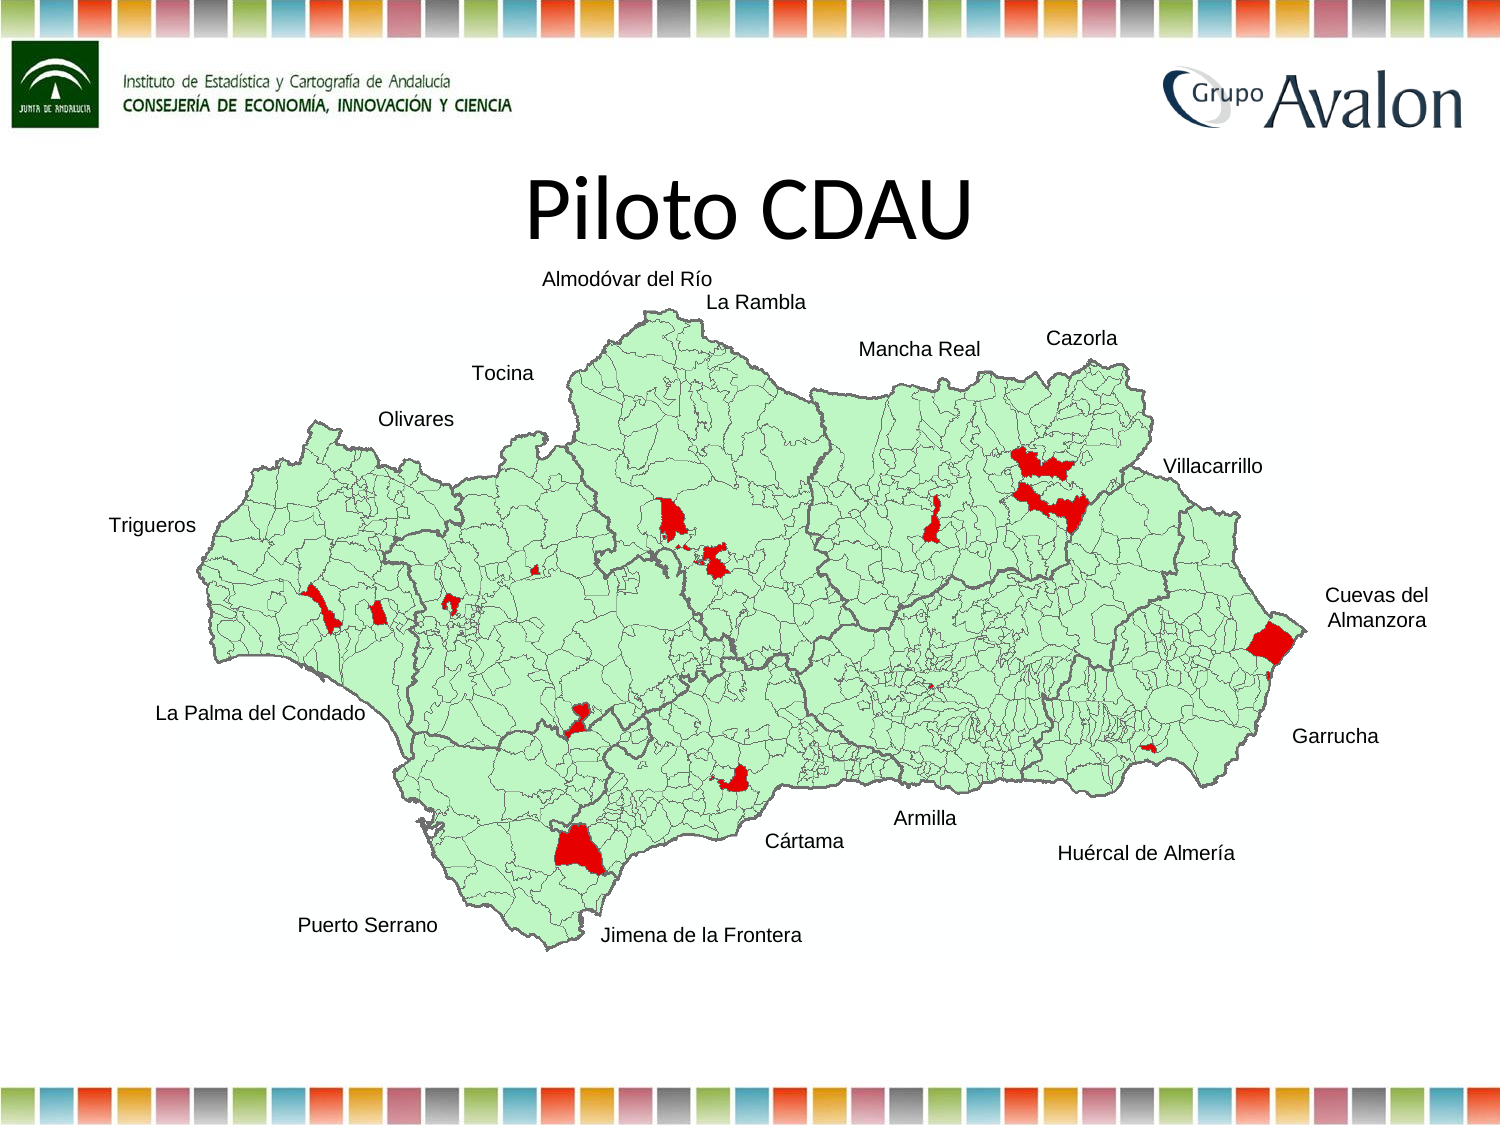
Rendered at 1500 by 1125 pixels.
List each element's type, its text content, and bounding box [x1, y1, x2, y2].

text_box Cártama [750, 820, 915, 861]
text_box Trigueros [93, 503, 223, 545]
text_box Villacarrillo [1148, 445, 1301, 486]
text_box Mancha Real [843, 328, 1032, 369]
text_box La Palma del Condado [140, 691, 399, 732]
text_box Garrucha [1277, 714, 1395, 756]
text_box La Rambla [691, 281, 879, 322]
text_box Armilla [878, 796, 1090, 838]
text_box Almodóvar del Río [527, 257, 762, 299]
text_box Puerto Serrano [282, 903, 471, 945]
text_box Tocina [456, 351, 586, 393]
text_box Huércal de Almería [1042, 832, 1254, 873]
text_box Cazorla [1031, 316, 1219, 357]
title Piloto CDAU [112, 140, 1388, 272]
picture [0, 0, 1500, 1125]
text_box Olivares [363, 398, 493, 439]
text_box Cuevas del Almanzora [1300, 574, 1454, 640]
text_box Jimena de la Frontera [585, 914, 833, 955]
